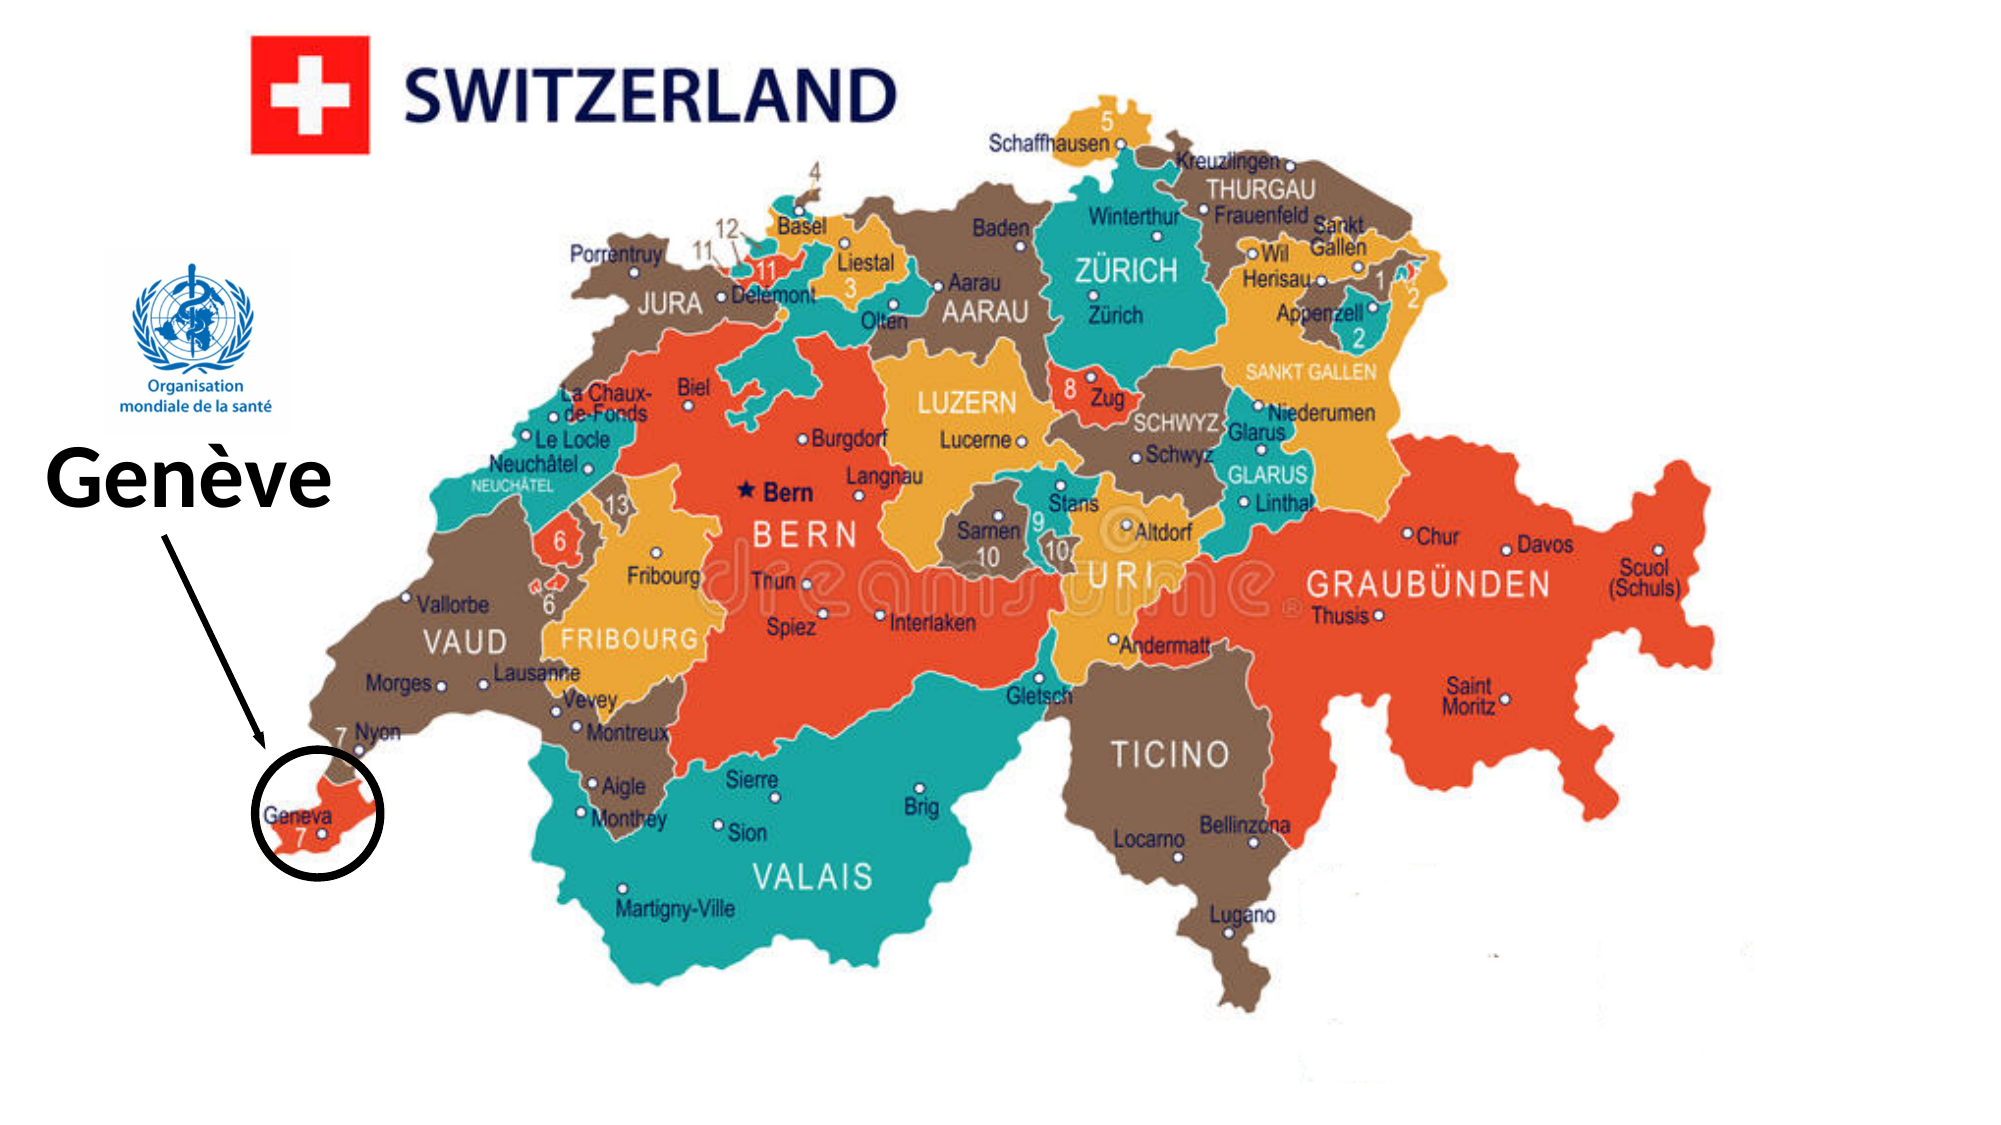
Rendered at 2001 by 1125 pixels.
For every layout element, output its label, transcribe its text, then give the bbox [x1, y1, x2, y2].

picture [102, 0, 1786, 1125]
text_box Genève [0, 403, 471, 535]
